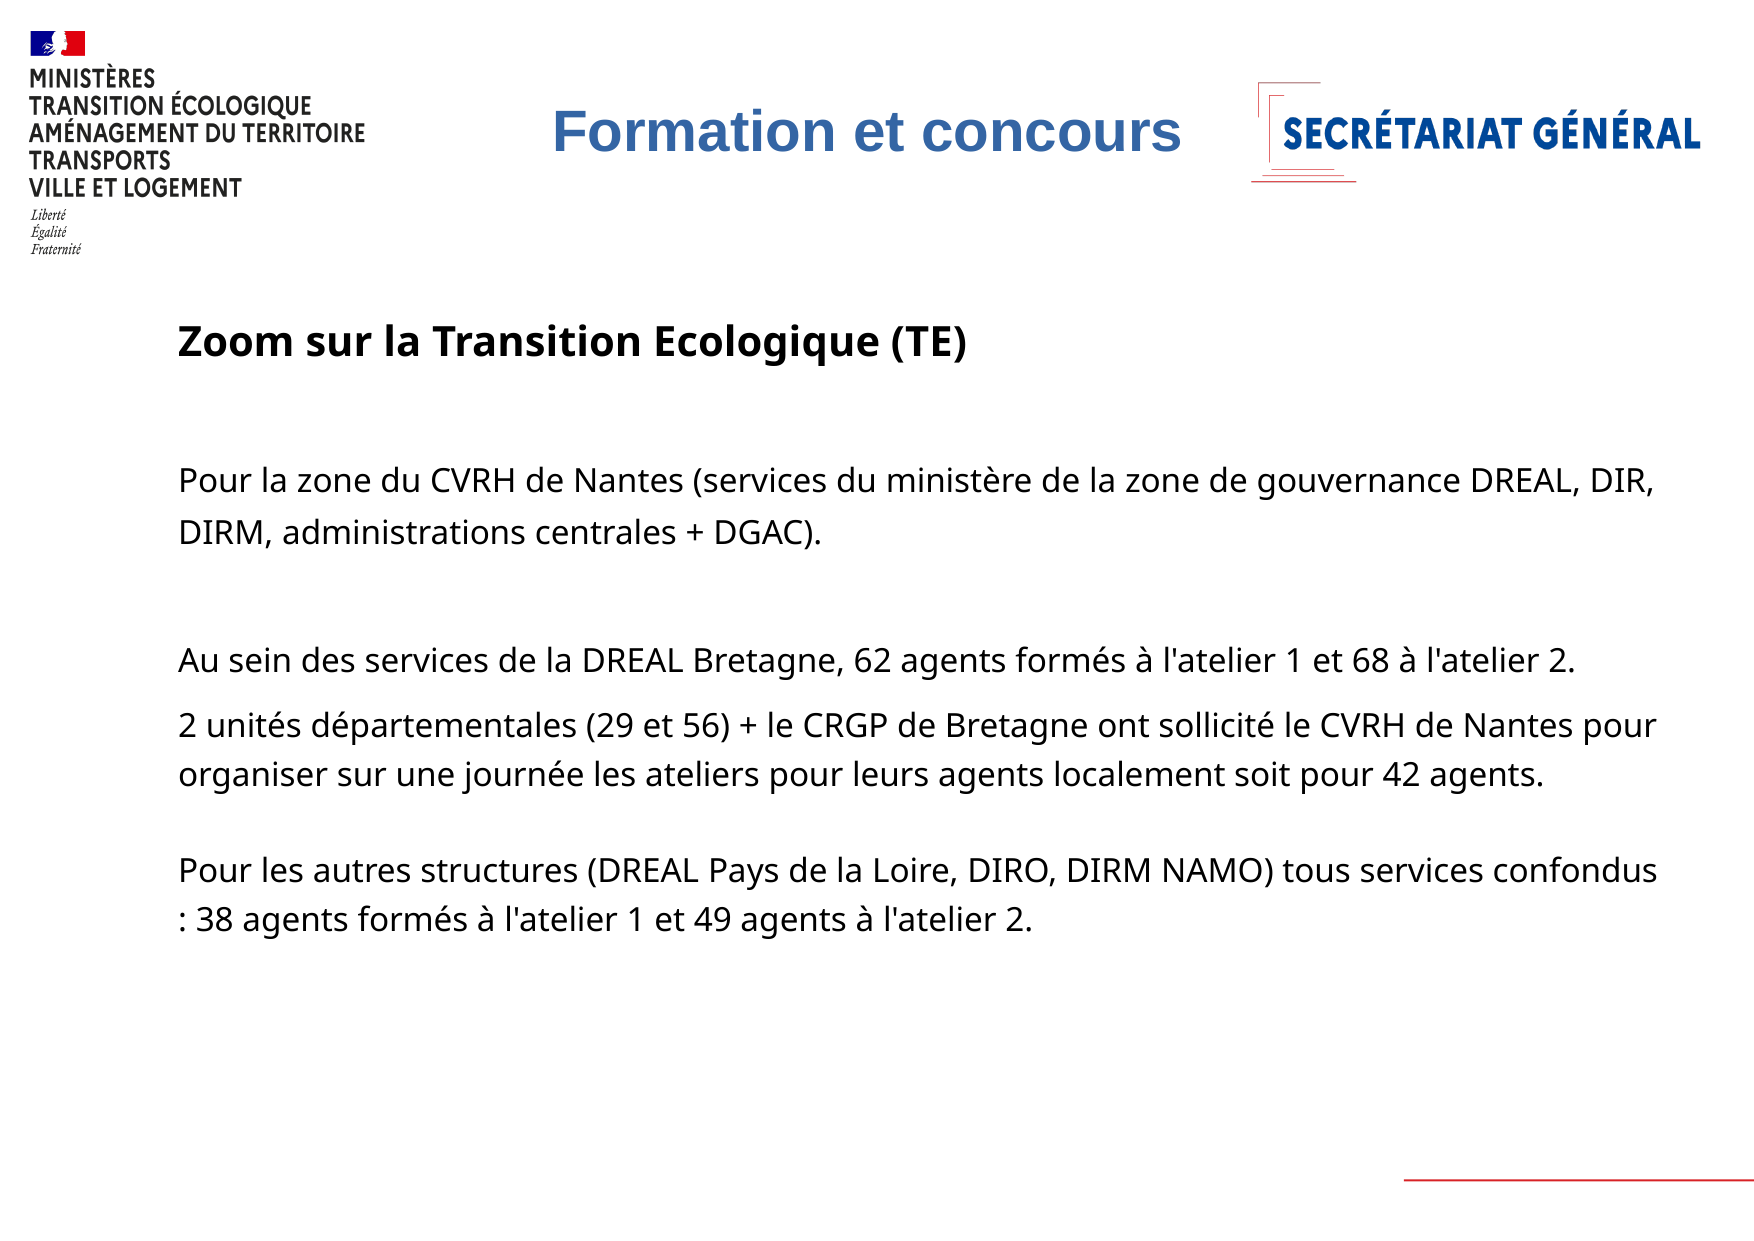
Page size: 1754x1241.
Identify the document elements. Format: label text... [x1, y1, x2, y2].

text_box Formation et concours [537, 91, 1206, 237]
picture [1230, 56, 1717, 204]
text_box Zoom sur la Transition Ecologique (TE) Pour la zone du CVRH de Nantes (services du ministère de la zone de gouvernance DREAL, DIR, DIRM, administrations centrales + DGAC). Au sein des services de la DREAL Bretagne, 62 agents formés à l'atelier 1 et 68 à l'atelier 2. 2 unités départementales (29 et 56) + le CRGP de Bretagne ont sollicité le CVRH de Nantes pour organiser sur une journée les ateliers pour leurs agents localement soit pour 42 agents. Pour les autres structures (DREAL Pays de la Loire, DIRO, DIRM NAMO) tous services confondus : 38 agents formés à l'atelier 1 et 49 agents à l'atelier 2. [163, 295, 1684, 1057]
picture [11, 6, 384, 279]
